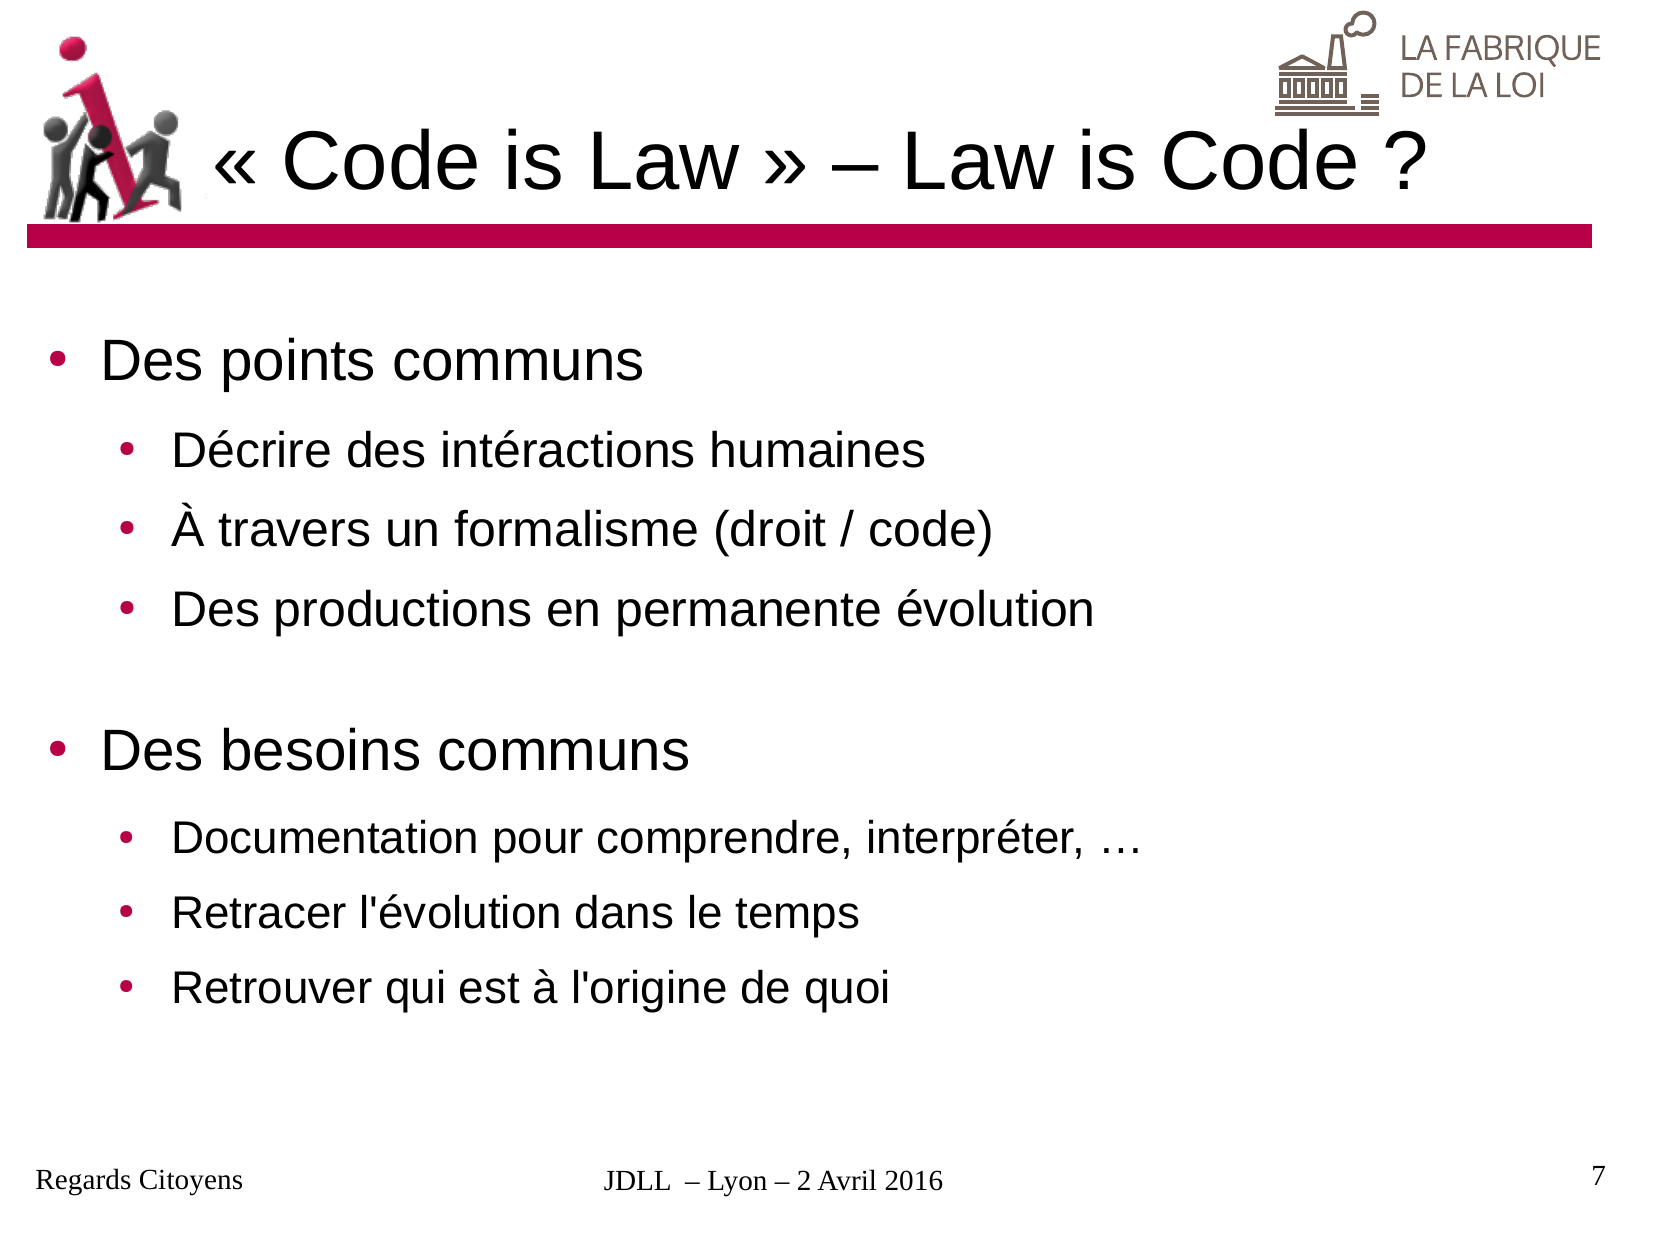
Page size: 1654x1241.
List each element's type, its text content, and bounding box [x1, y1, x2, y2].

title « Code is Law » – Law is Code ? [212, 64, 1625, 258]
picture [1264, 5, 1654, 127]
list Des points communs Décrire des intéractions humaines À travers un formalisme (droit / code) Des productions en permanente évolution Des besoins communs Documentation pour comprendre, interpréter, … Retracer l'évolution dans le temps Retrouver qui est à l'origine de quoi [29, 327, 1618, 1185]
picture [27, 31, 208, 224]
